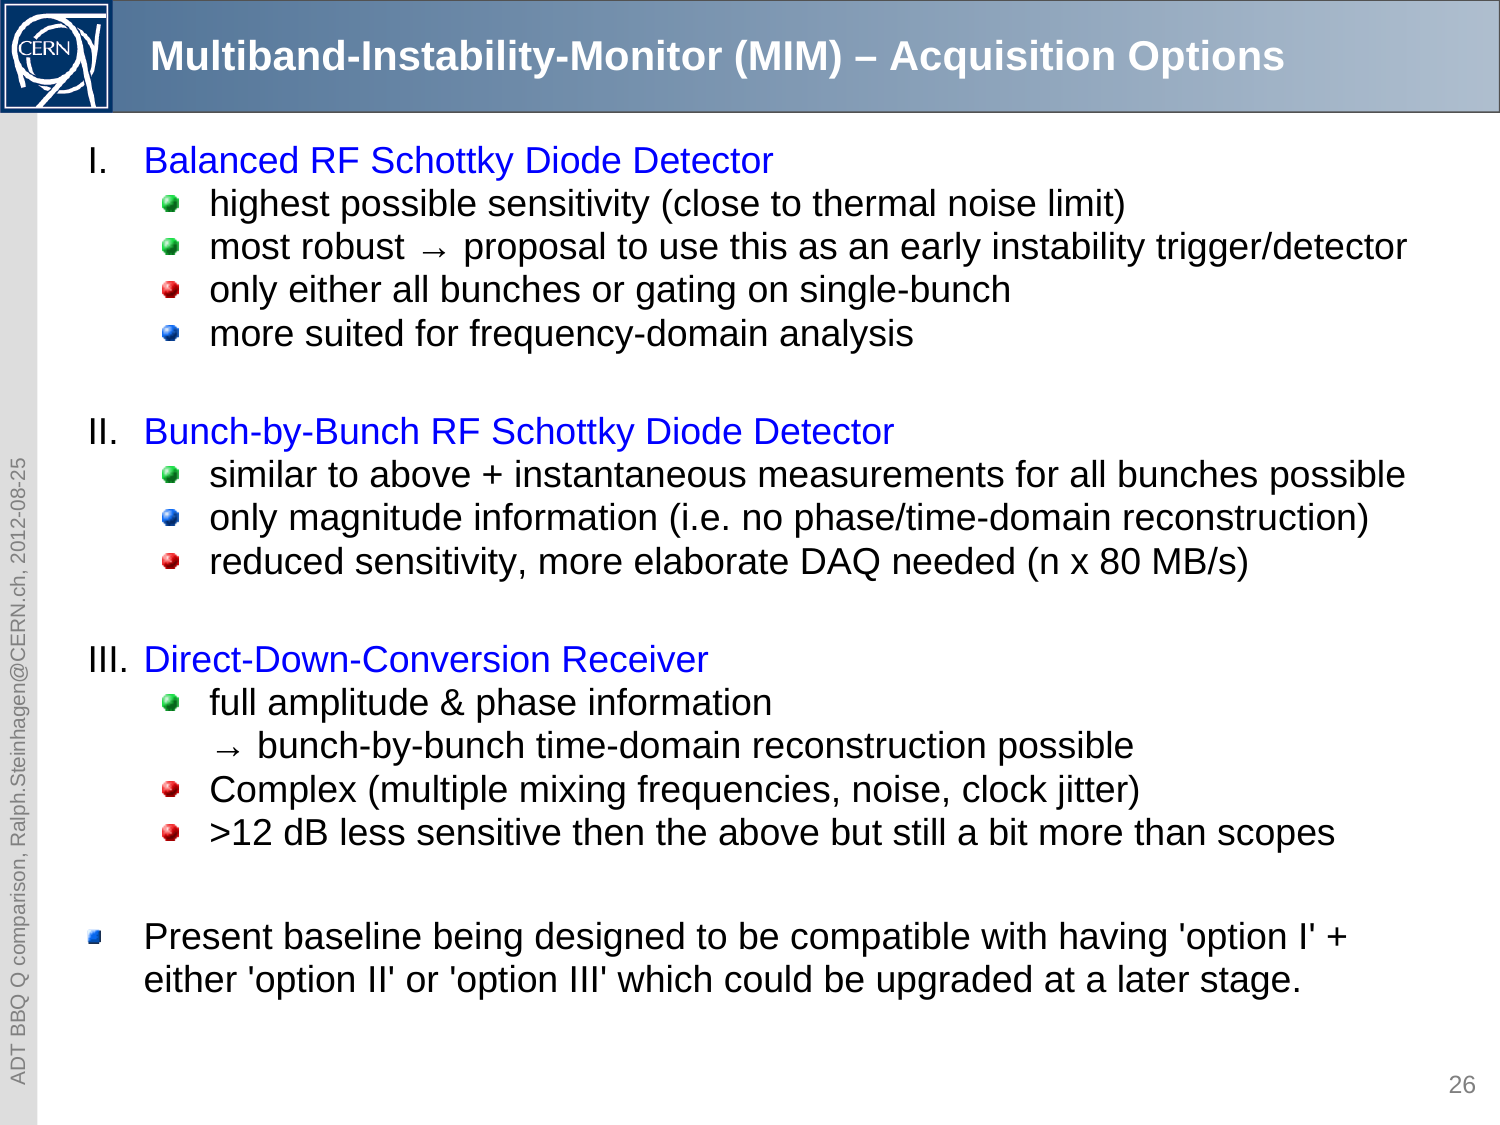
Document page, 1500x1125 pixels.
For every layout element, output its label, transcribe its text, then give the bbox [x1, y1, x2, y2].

title Multiband-Instability-Monitor (MIM) – Acquisition Options [150, 0, 1421, 113]
picture [0, 0, 113, 113]
list Balanced RF Schottky Diode Detector highest possible sensitivity (close to thermal noise limit) most robust → proposal to use this as an early instability trigger/detector only either all bunches or gating on single-bunch more suited for frequency-domain analysis Bunch-by-Bunch RF Schottky Diode Detector similar to above + instantaneous measurements for all bunches possible only magnitude information (i.e. no phase/time-domain reconstruction) reduced sensitivity, more elaborate DAQ needed (n x 80 MB/s) Direct-Down-Conversion Receiver full amplitude & phase information → bunch-by-bunch time-domain reconstruction possible Complex (multiple mixing frequencies, noise, clock jitter) >12 dB less sensitive then the above but still a bit more than scopes Present baseline being designed to be compatible with having 'option I' + either 'option II' or 'option III' which could be upgraded at a later stage. [87, 137, 1438, 1030]
